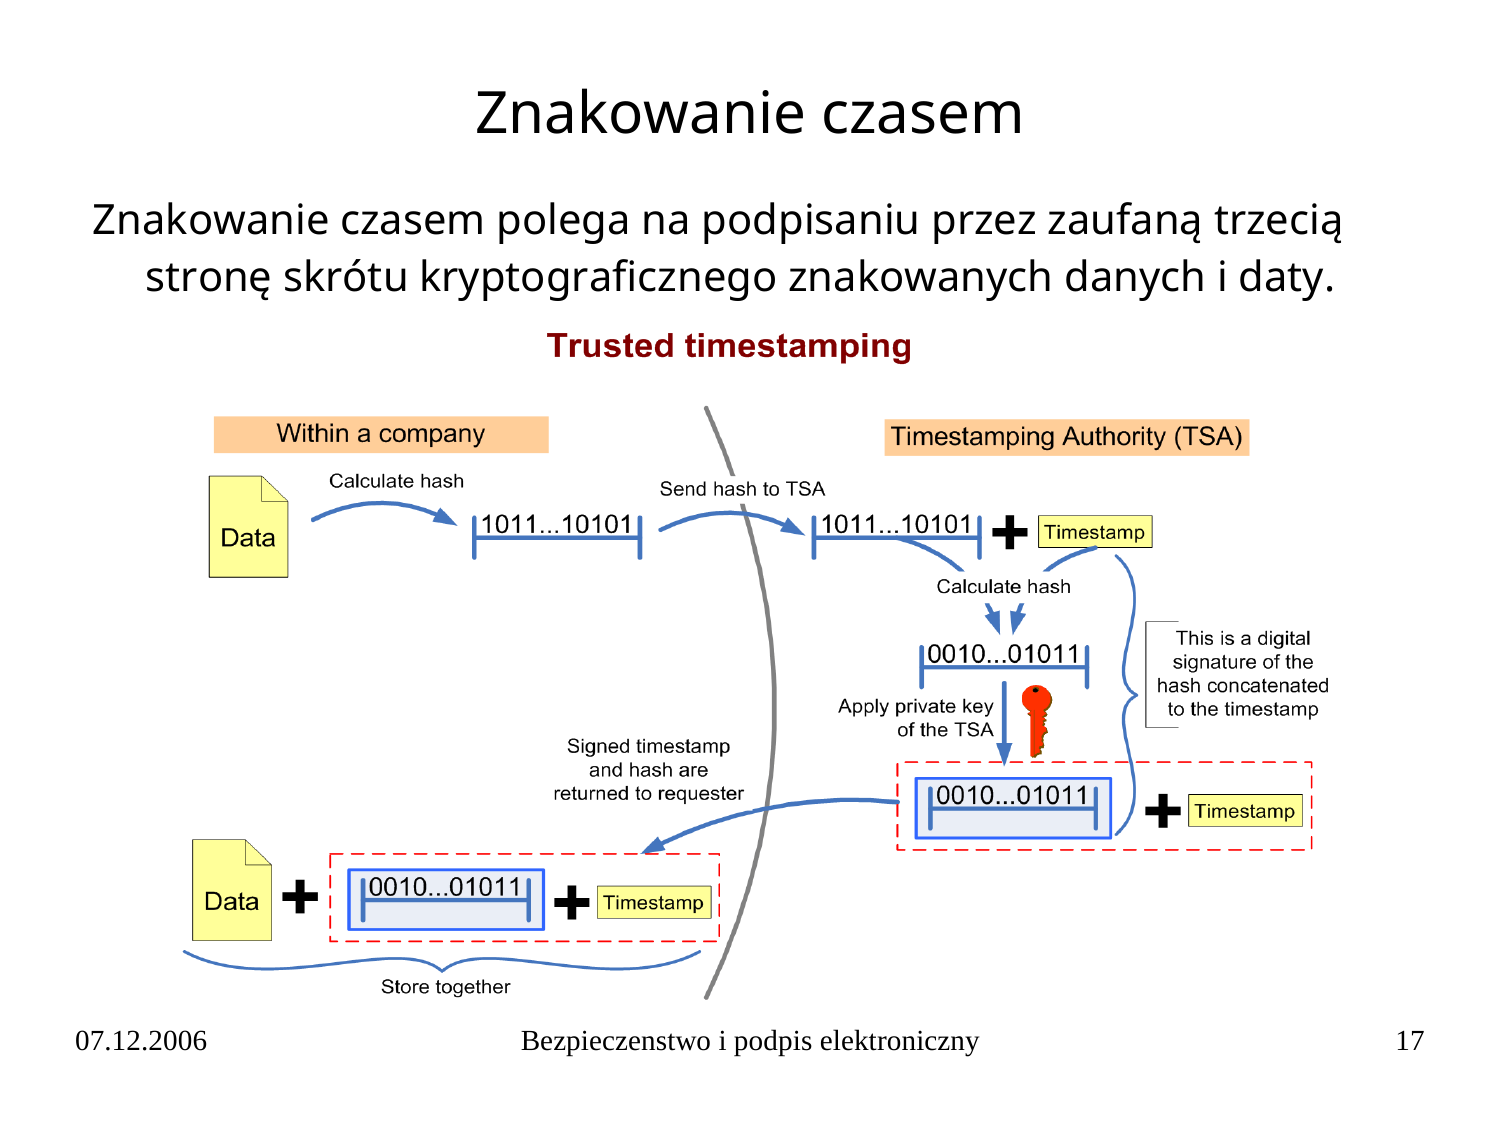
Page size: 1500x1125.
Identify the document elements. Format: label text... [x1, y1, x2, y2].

title Znakowanie czasem [75, 44, 1425, 178]
picture [182, 321, 1335, 1001]
list Znakowanie czasem polega na podpisaniu przez zaufaną trzecią stronę skrótu kryptograficznego znakowanych danych i daty. [75, 190, 1425, 990]
